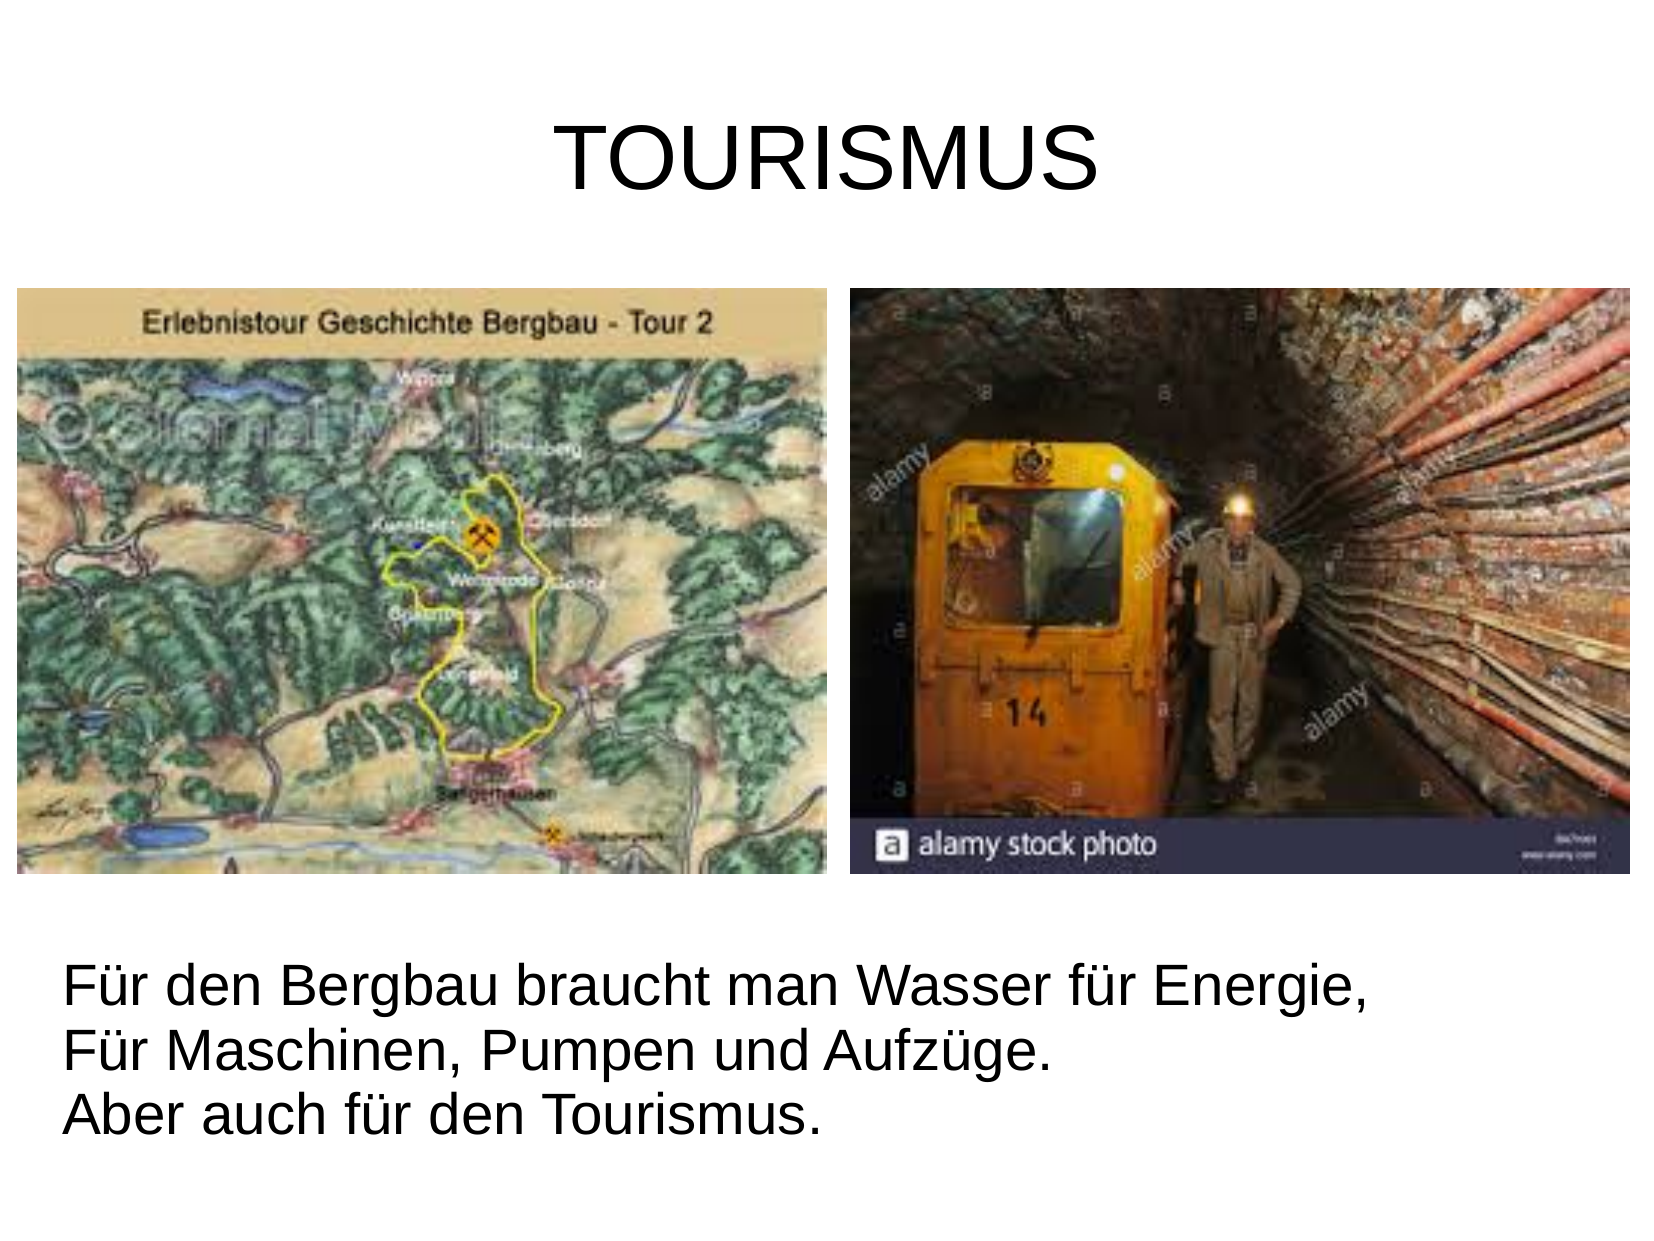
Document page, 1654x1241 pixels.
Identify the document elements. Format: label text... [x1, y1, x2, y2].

picture [850, 288, 1630, 875]
picture [17, 288, 827, 875]
text_box Für den Bergbau braucht man Wasser für Energie, Für Maschinen, Pumpen und Aufzüge. Aber auch für den Tourismus. [47, 944, 1398, 1164]
title TOURISMUS [82, 49, 1571, 257]
